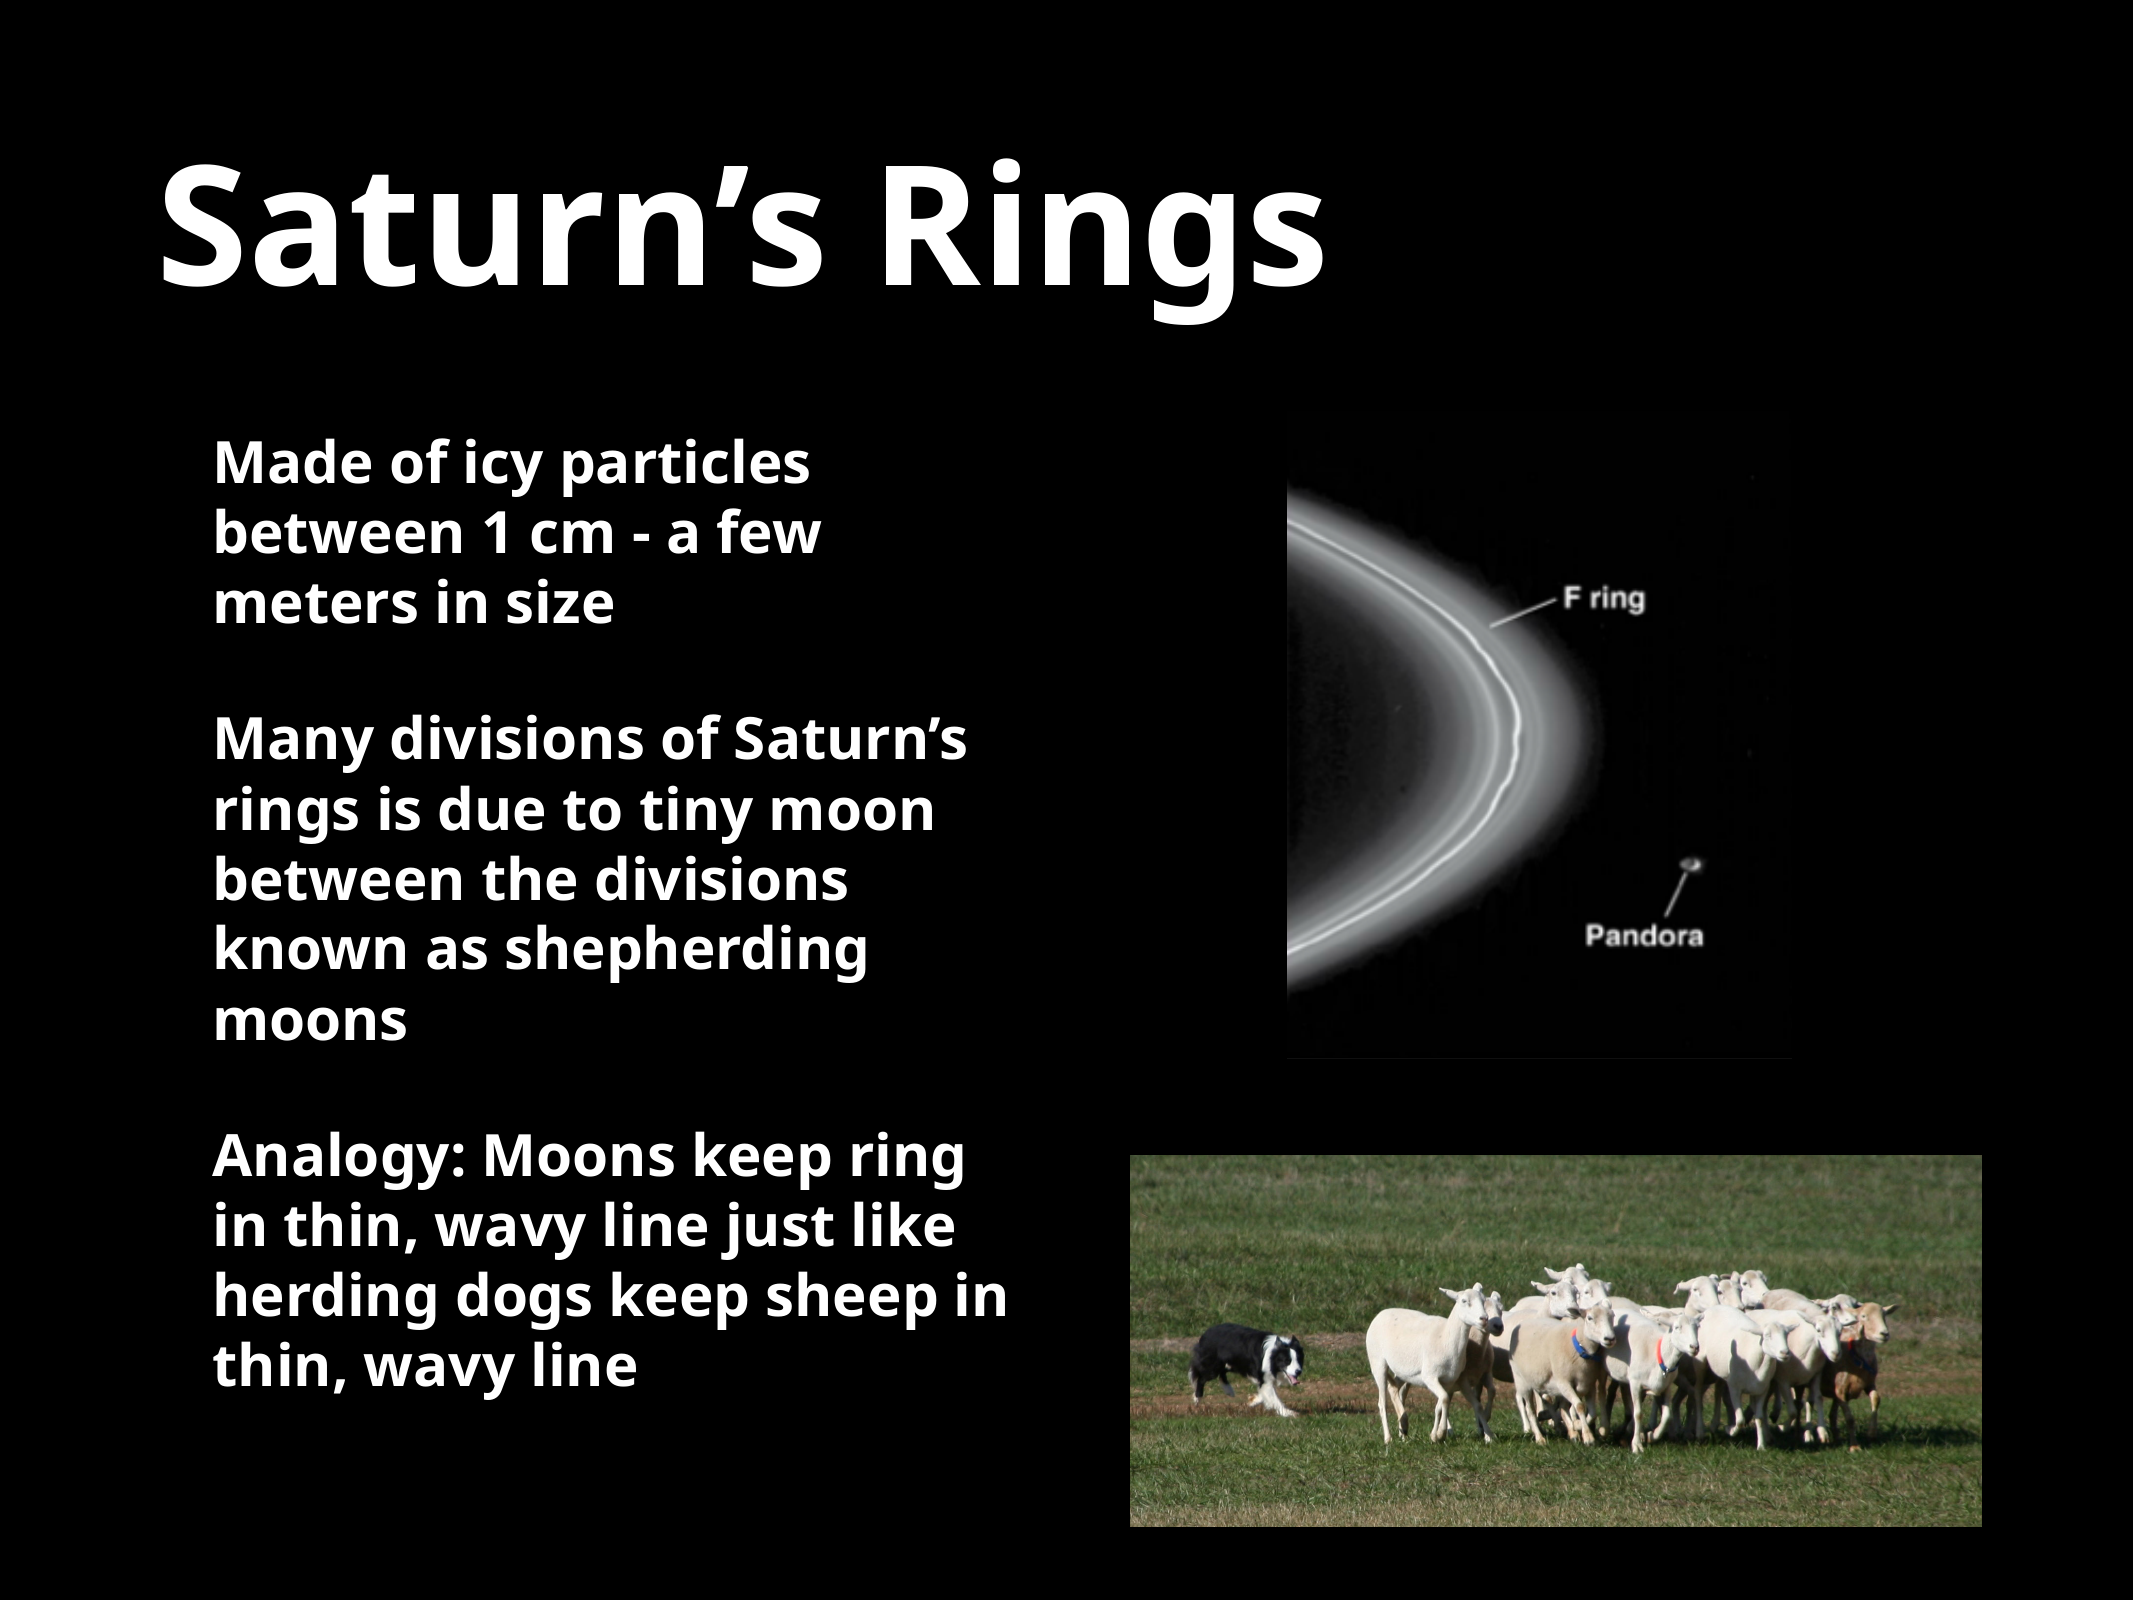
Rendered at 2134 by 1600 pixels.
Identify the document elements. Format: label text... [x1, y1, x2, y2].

picture [1130, 1155, 1982, 1527]
title Saturn’s Rings [156, 41, 1978, 396]
list Made of icy particles between 1 cm - a few meters in size Many divisions of Saturn’s rings is due to tiny moon between the divisions known as shepherding moons Analogy: Moons keep ring in thin, wavy line just like herding dogs keep sheep in thin, wavy line [156, 425, 1032, 1457]
picture [1287, 411, 1792, 1059]
